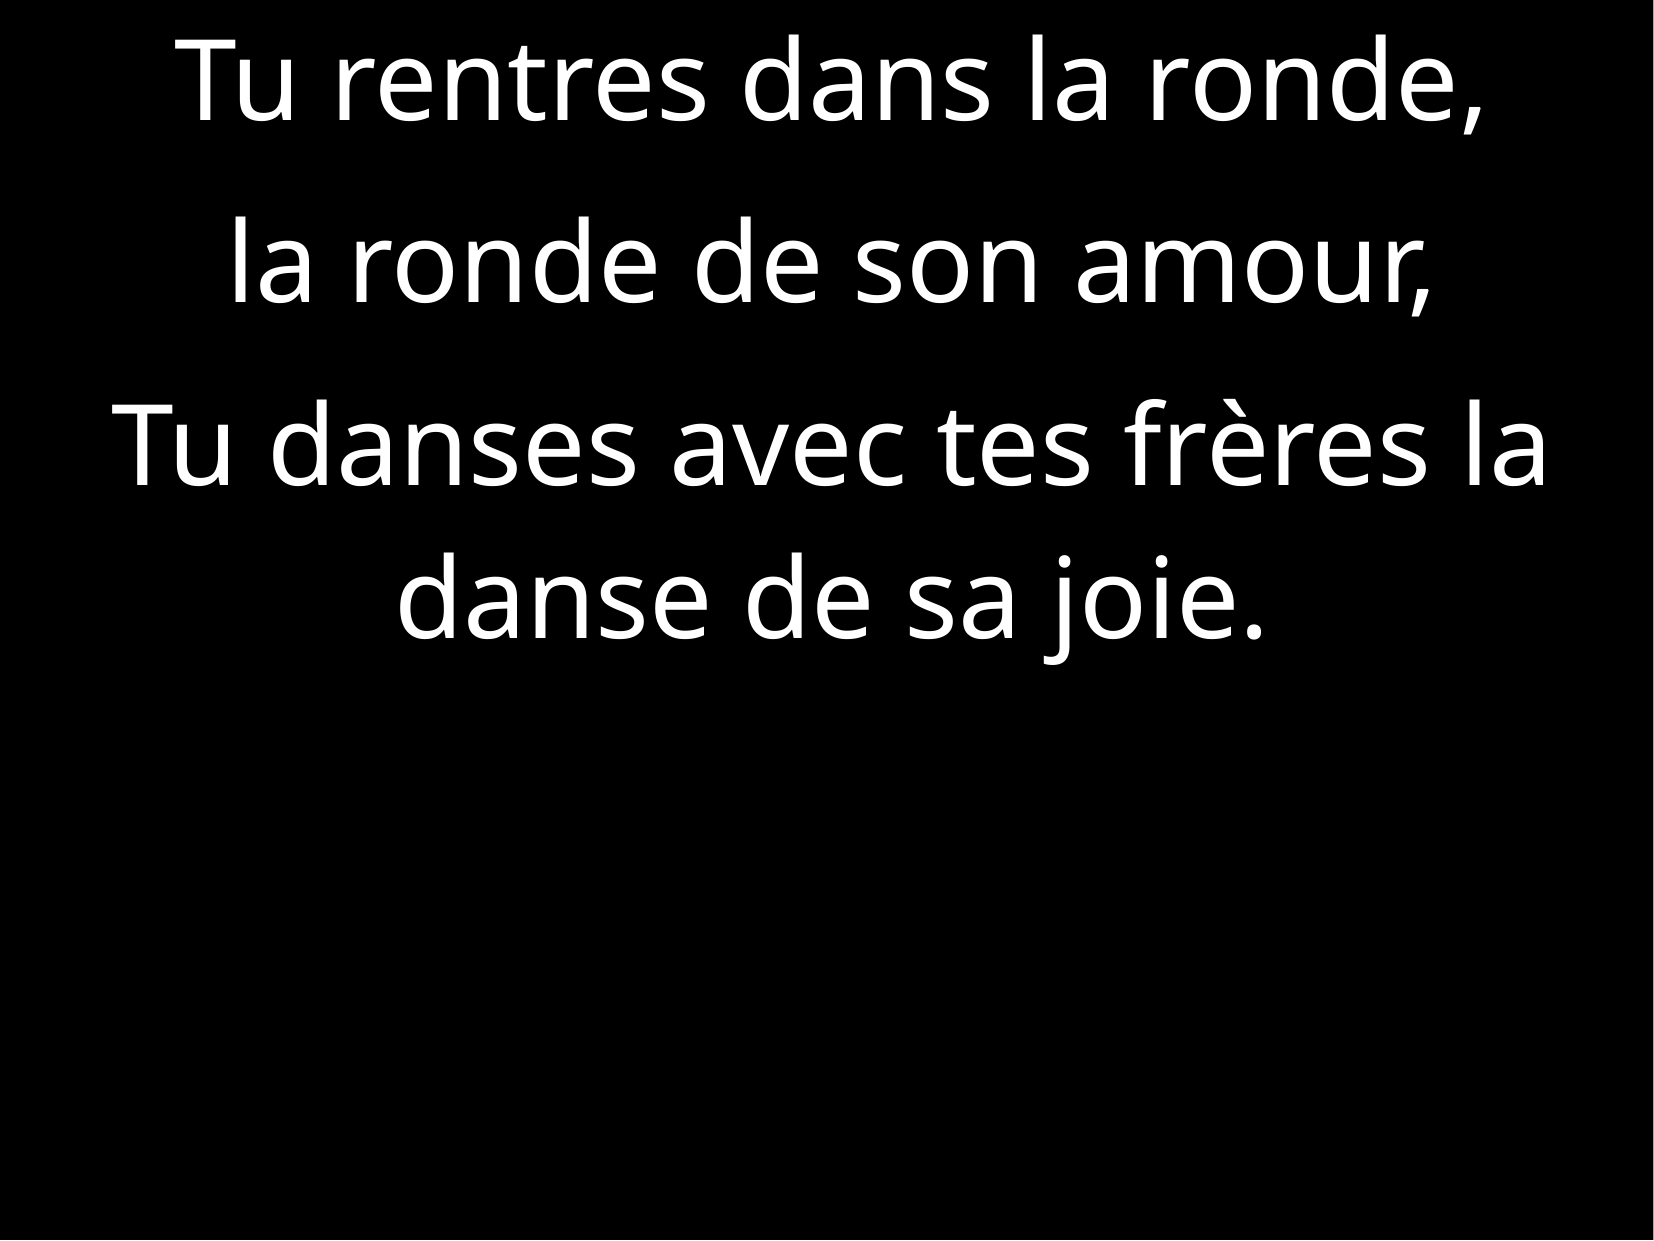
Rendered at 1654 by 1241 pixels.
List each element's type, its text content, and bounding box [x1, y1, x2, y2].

list Tu rentres dans la ronde, la ronde de son amour, Tu danses avec tes frères la danse de sa joie. [88, 0, 1577, 1187]
